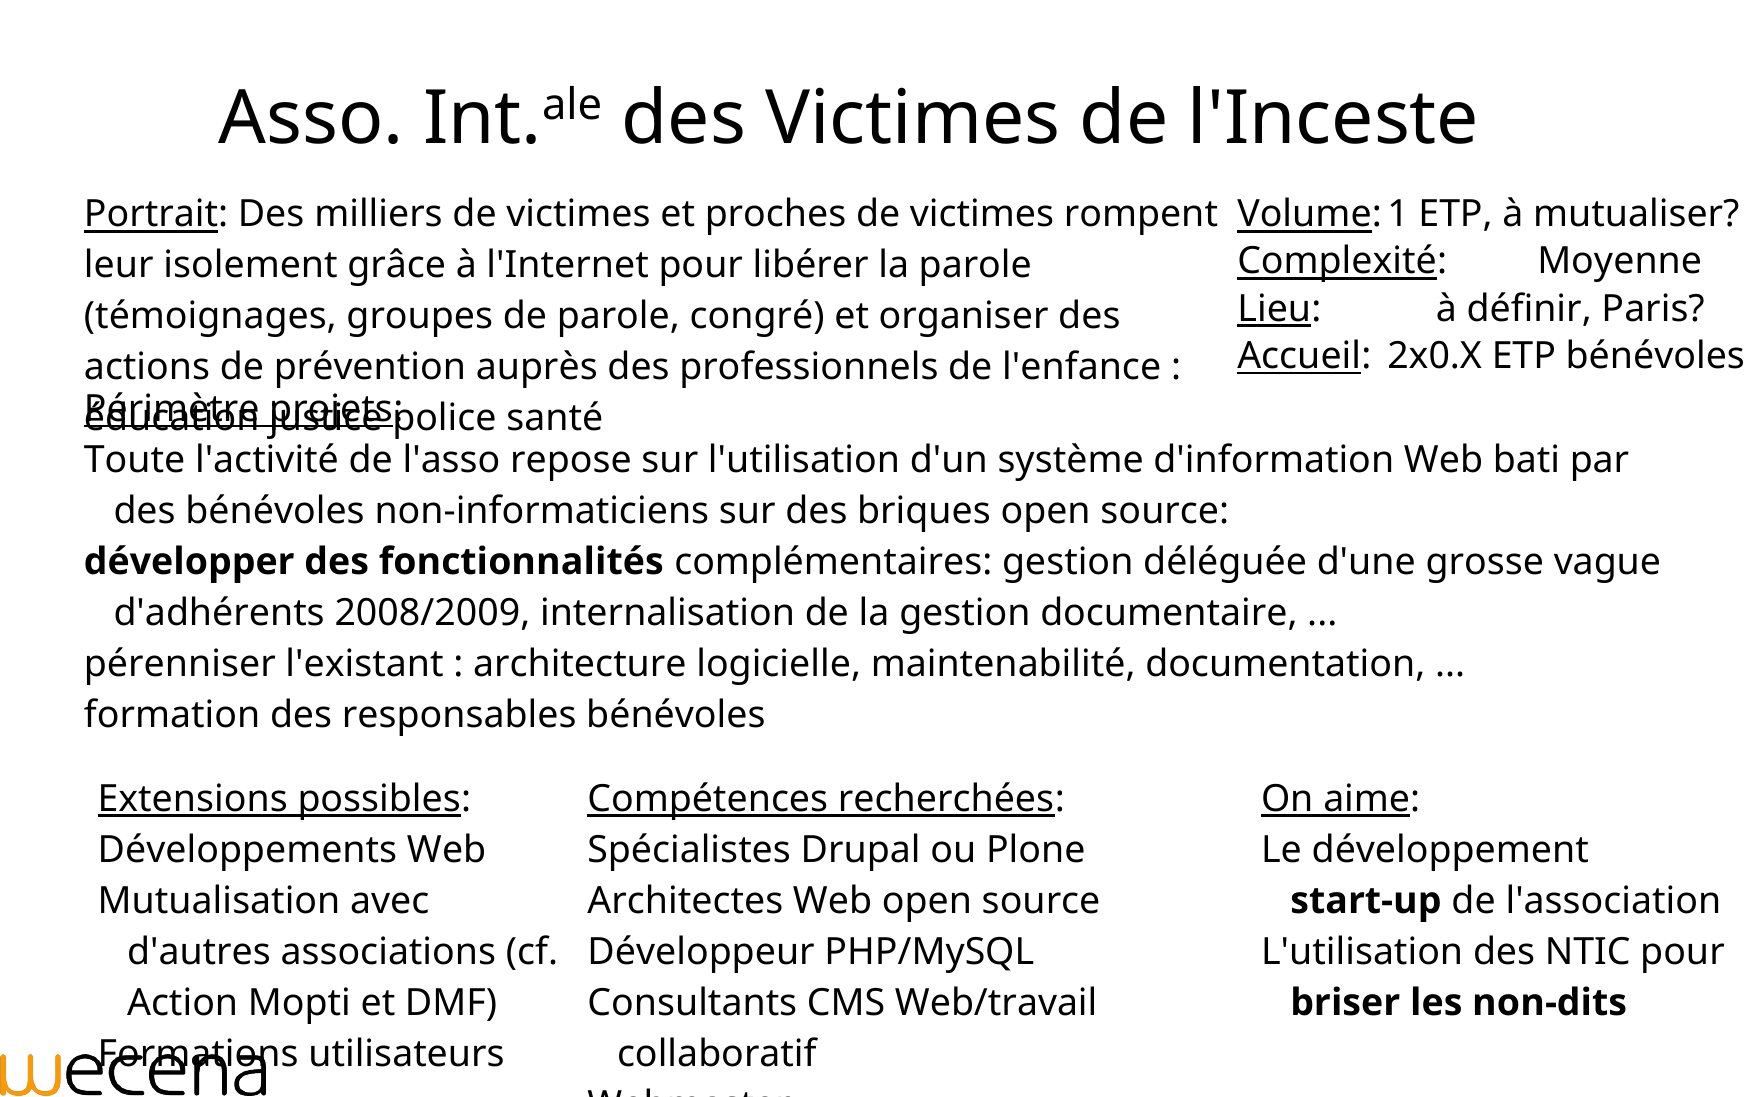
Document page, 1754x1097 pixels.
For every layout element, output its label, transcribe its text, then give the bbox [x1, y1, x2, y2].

text_box Portrait: Des milliers de victimes et proches de victimes rompent leur isolement grâce à l'Internet pour libérer la parole (témoignages, groupes de parole, congré) et organiser des actions de prévention auprès des professionnels de l'enfance : éducation justice police santé [69, 179, 1241, 374]
text_box Compétences recherchées: Spécialistes Drupal ou Plone Architectes Web open source Développeur PHP/MySQL Consultants CMS Web/travail collaboratif Webmaster [572, 764, 1141, 1094]
picture [0, 1054, 266, 1097]
text_box Extensions possibles: Développements Web Mutualisation avec d'autres associations (cf. Action Mopti et DMF) Formations utilisateurs [82, 764, 566, 1049]
picture [122, 1054, 134, 1064]
picture [195, 1056, 205, 1064]
text_box Lieu: à définir, Paris? [1241, 273, 1700, 321]
text_box Volume: 1 ETP, à mutualiser? [1222, 179, 1732, 239]
picture [239, 1054, 251, 1064]
text_box Périmètre projets: Toute l'activité de l'asso repose sur l'utilisation d'un système d'information Web bati par des bénévoles non-informaticiens sur des briques open source: développer des fonctionnalités complémentaires: gestion déléguée d'une grosse vague d'adhérents 2008/2009, internalisation de la gestion documentaire, ... pérenniser l'existant : architecture logicielle, maintenabilité, documentation, ... formation des responsables bénévoles [69, 374, 1684, 704]
text_box On aime: Le développement start-up de l'association L'utilisation des NTIC pour briser les non-dits [1246, 764, 1754, 1004]
title Asso. Int.ale des Victimes de l'Inceste [103, 51, 1595, 178]
text_box Complexité: Moyenne [1222, 239, 1699, 287]
text_box Accueil: 2x0.X ETP bénévoles [1241, 321, 1741, 381]
